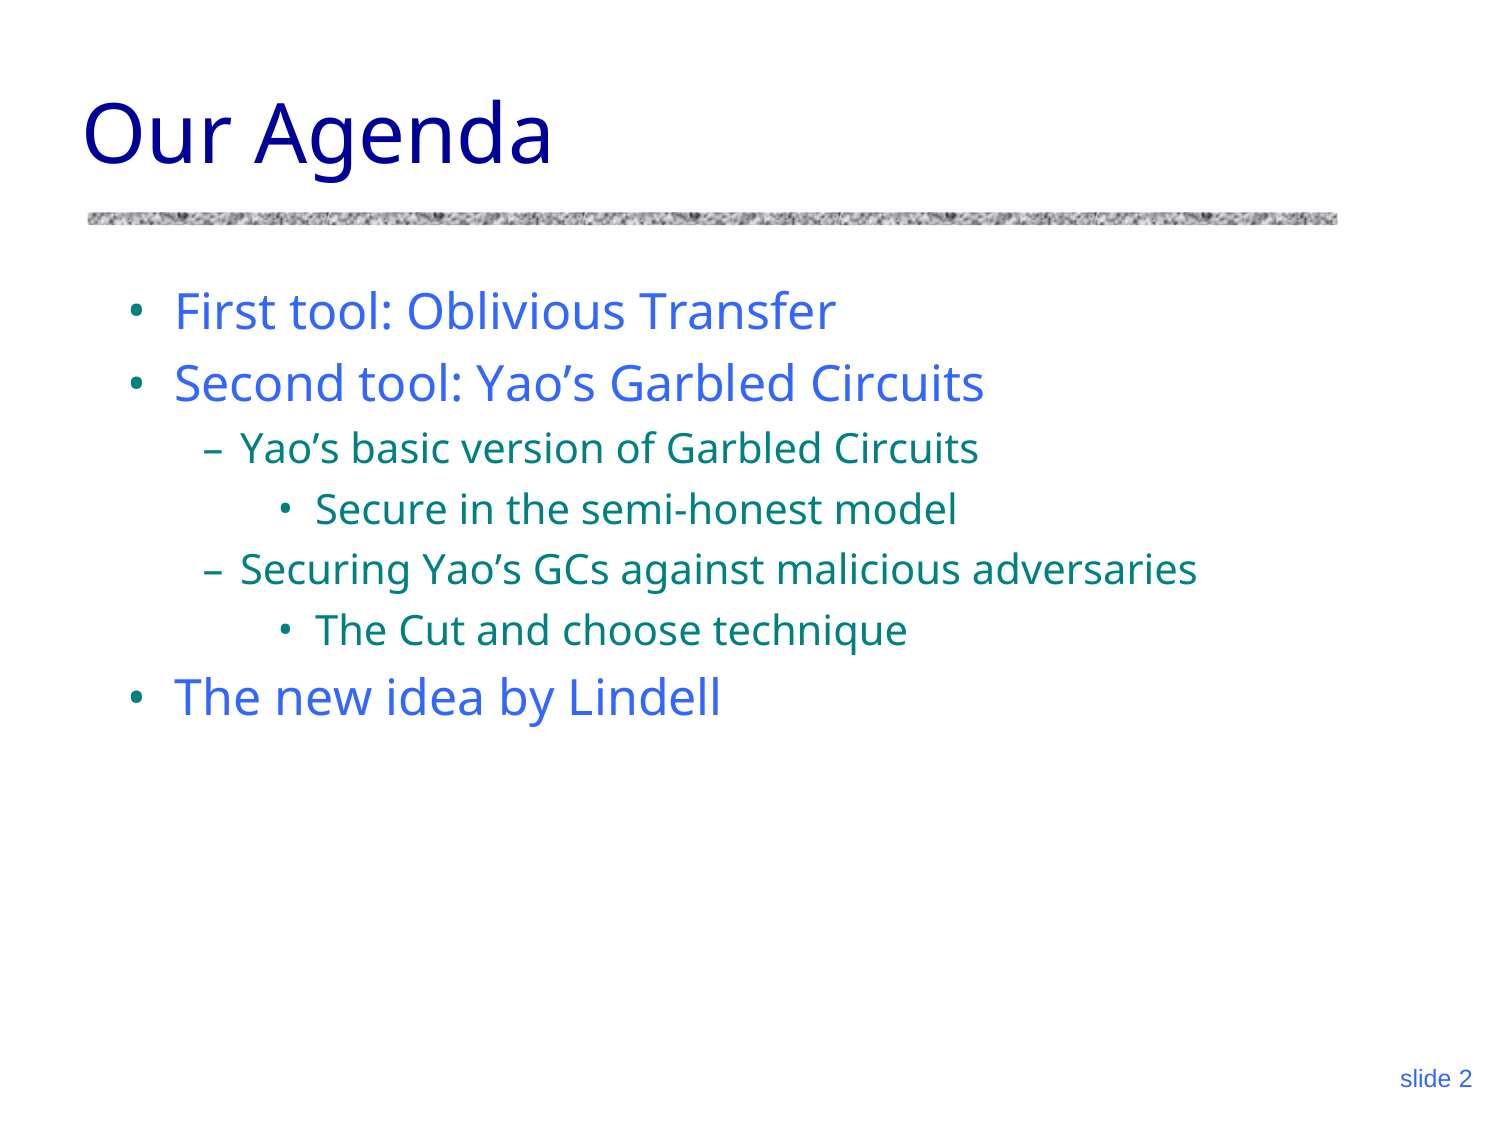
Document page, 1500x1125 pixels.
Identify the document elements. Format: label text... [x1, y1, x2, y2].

title Our Agenda [66, 37, 1450, 188]
text_box slide <number> [1174, 1025, 1488, 1101]
list First tool: Oblivious Transfer Second tool: Yao’s Garbled Circuits Yao’s basic version of Garbled Circuits Secure in the semi-honest model Securing Yao’s GCs against malicious adversaries The Cut and choose technique The new idea by Lindell [37, 271, 1413, 1097]
picture [87, 212, 1338, 226]
